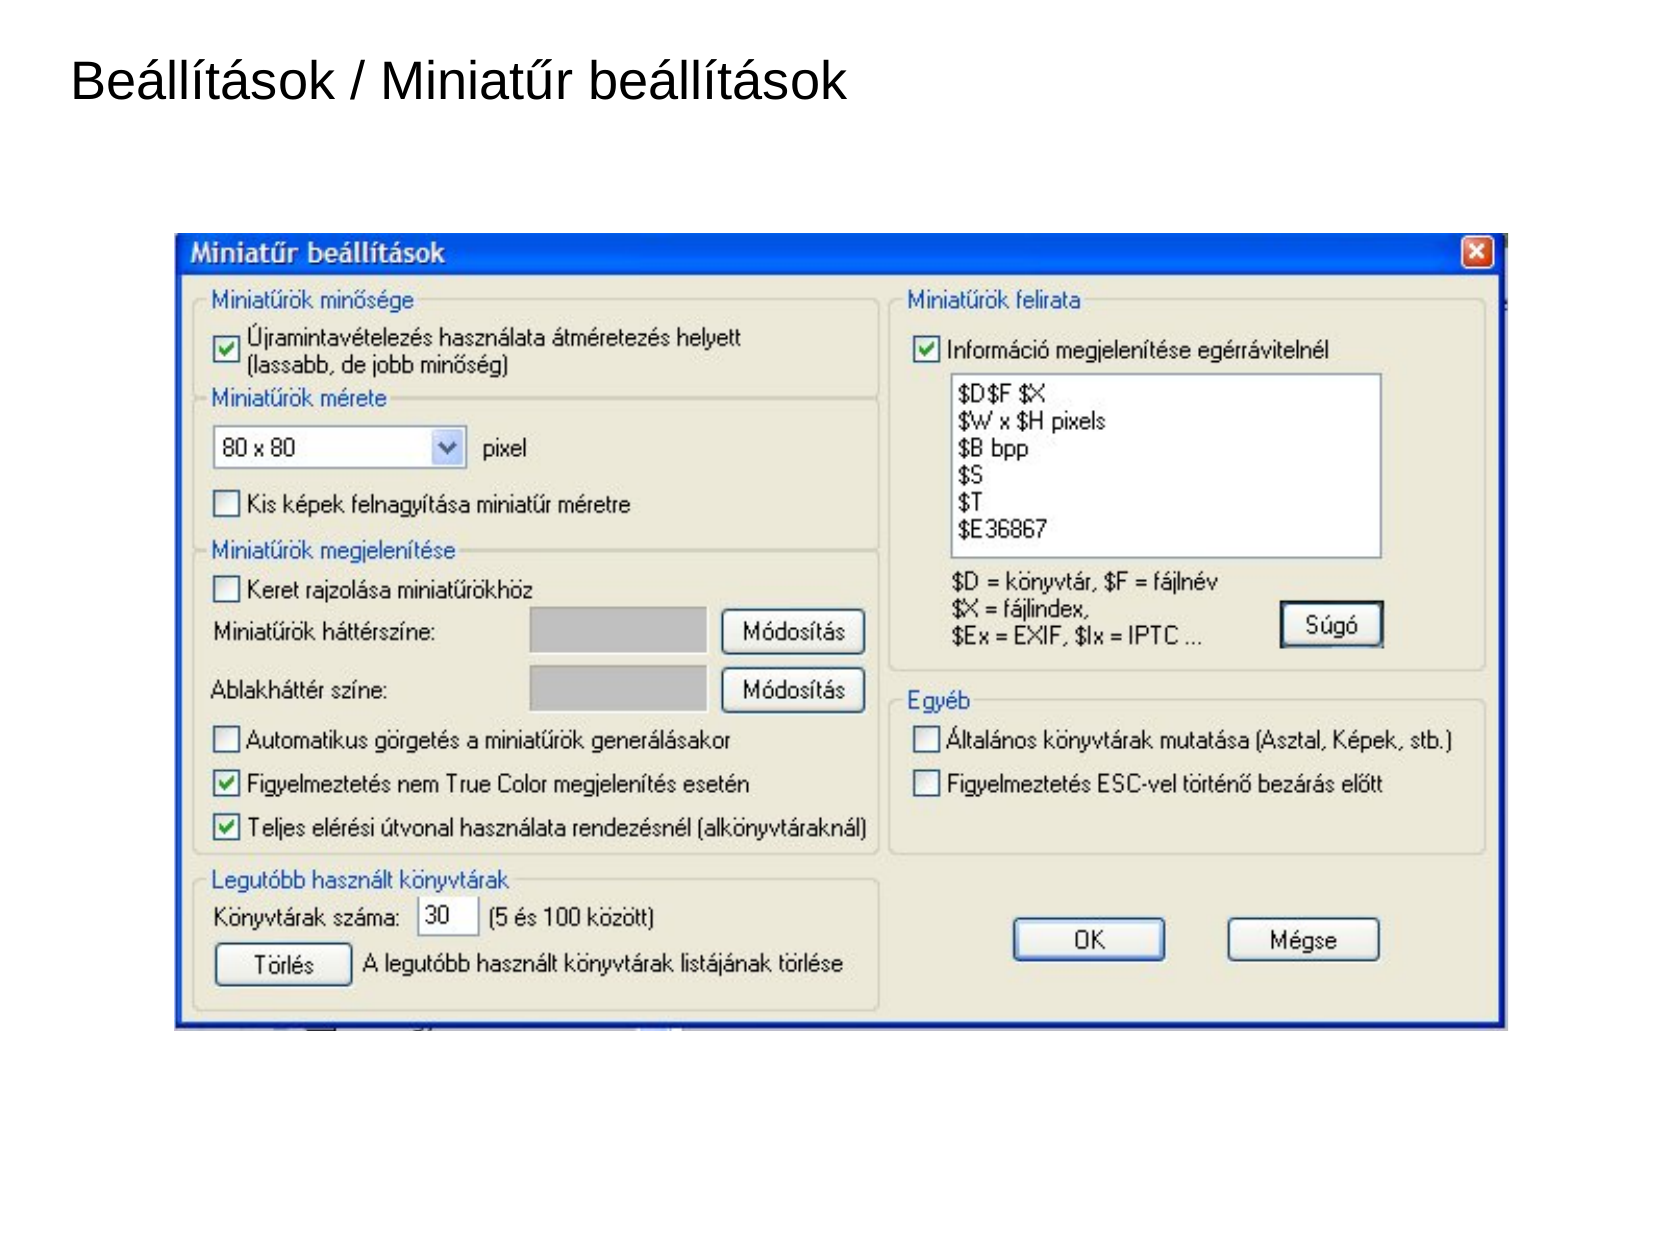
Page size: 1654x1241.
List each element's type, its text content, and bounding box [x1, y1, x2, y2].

text_box Beállítások / Miniatűr beállítások [55, 42, 864, 119]
picture [174, 233, 1509, 1031]
